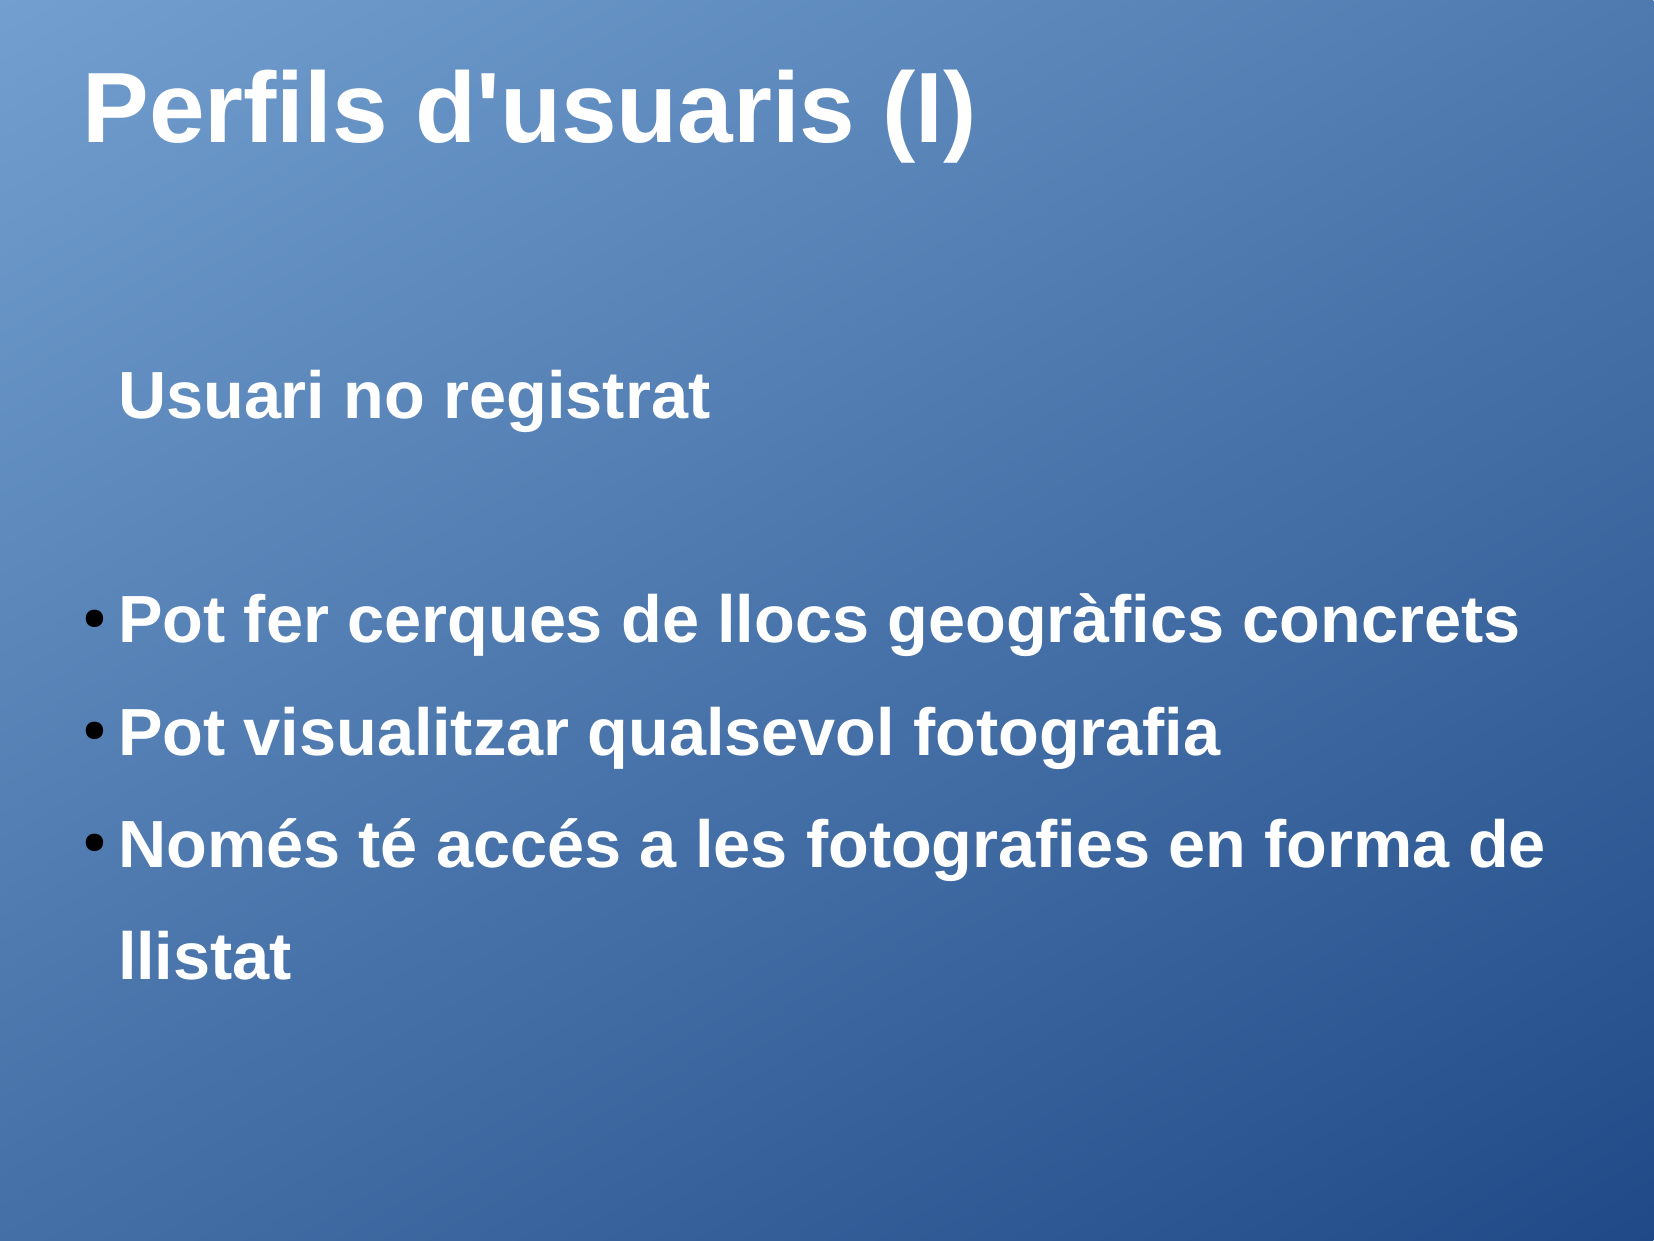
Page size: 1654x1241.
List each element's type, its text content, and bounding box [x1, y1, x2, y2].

text_box Usuari no registrat Pot fer cerques de llocs geogràfics concrets Pot visualitzar qualsevol fotografia Només té accés a les fotografies en forma de llistat [82, 339, 1571, 976]
title Perfils d'usuaris (I) [82, 49, 1571, 166]
